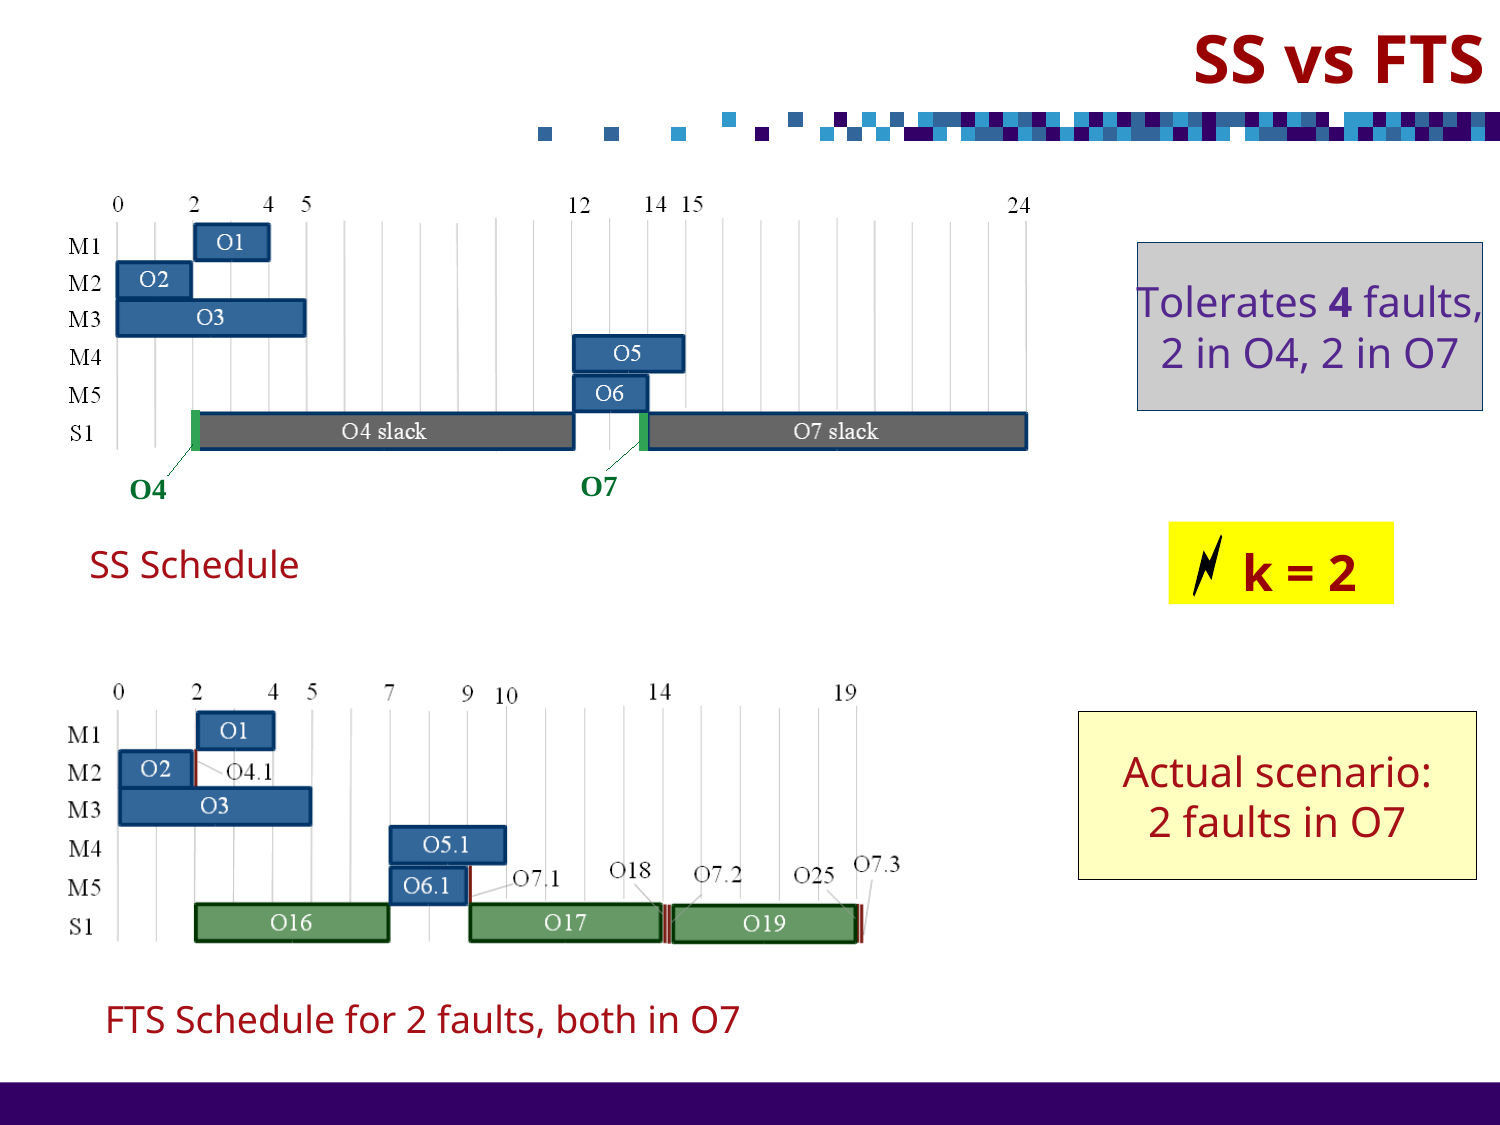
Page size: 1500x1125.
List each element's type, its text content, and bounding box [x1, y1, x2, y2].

picture [58, 673, 920, 948]
text_box SS Schedule [74, 533, 319, 594]
text_box O7 [565, 459, 635, 510]
text_box [1168, 521, 1394, 605]
text_box Actual scenario: 2 faults in O7 [1078, 711, 1477, 880]
text_box FTS Schedule for 2 faults, both in O7 [90, 988, 732, 1049]
picture [59, 186, 1042, 454]
text_box k = 2 [1227, 533, 1410, 609]
text_box Tolerates 4 faults, 2 in O4, 2 in O7 [1137, 242, 1483, 411]
title SS vs FTS [0, 4, 1500, 109]
text_box O4 [114, 463, 184, 513]
